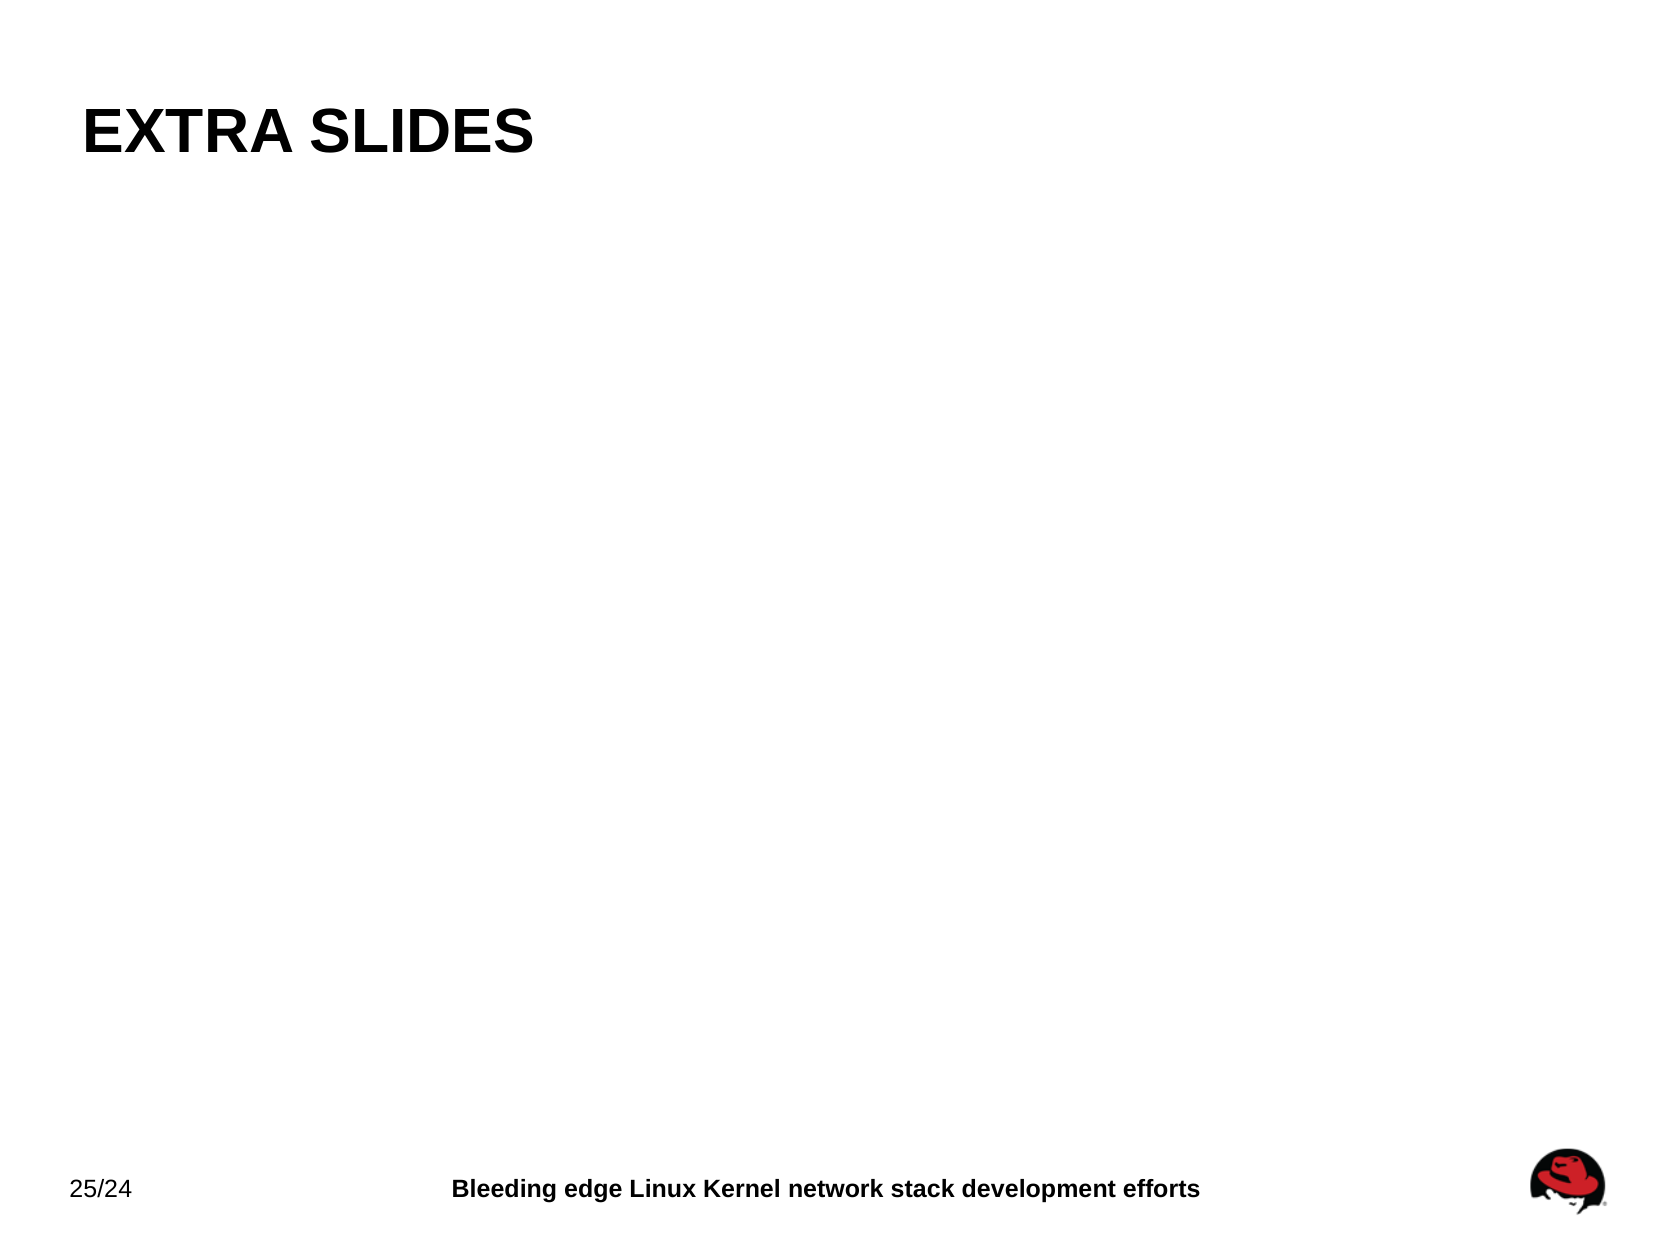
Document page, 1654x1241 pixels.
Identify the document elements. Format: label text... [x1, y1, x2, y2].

picture [1529, 1146, 1613, 1224]
title EXTRA SLIDES [82, 37, 1571, 226]
